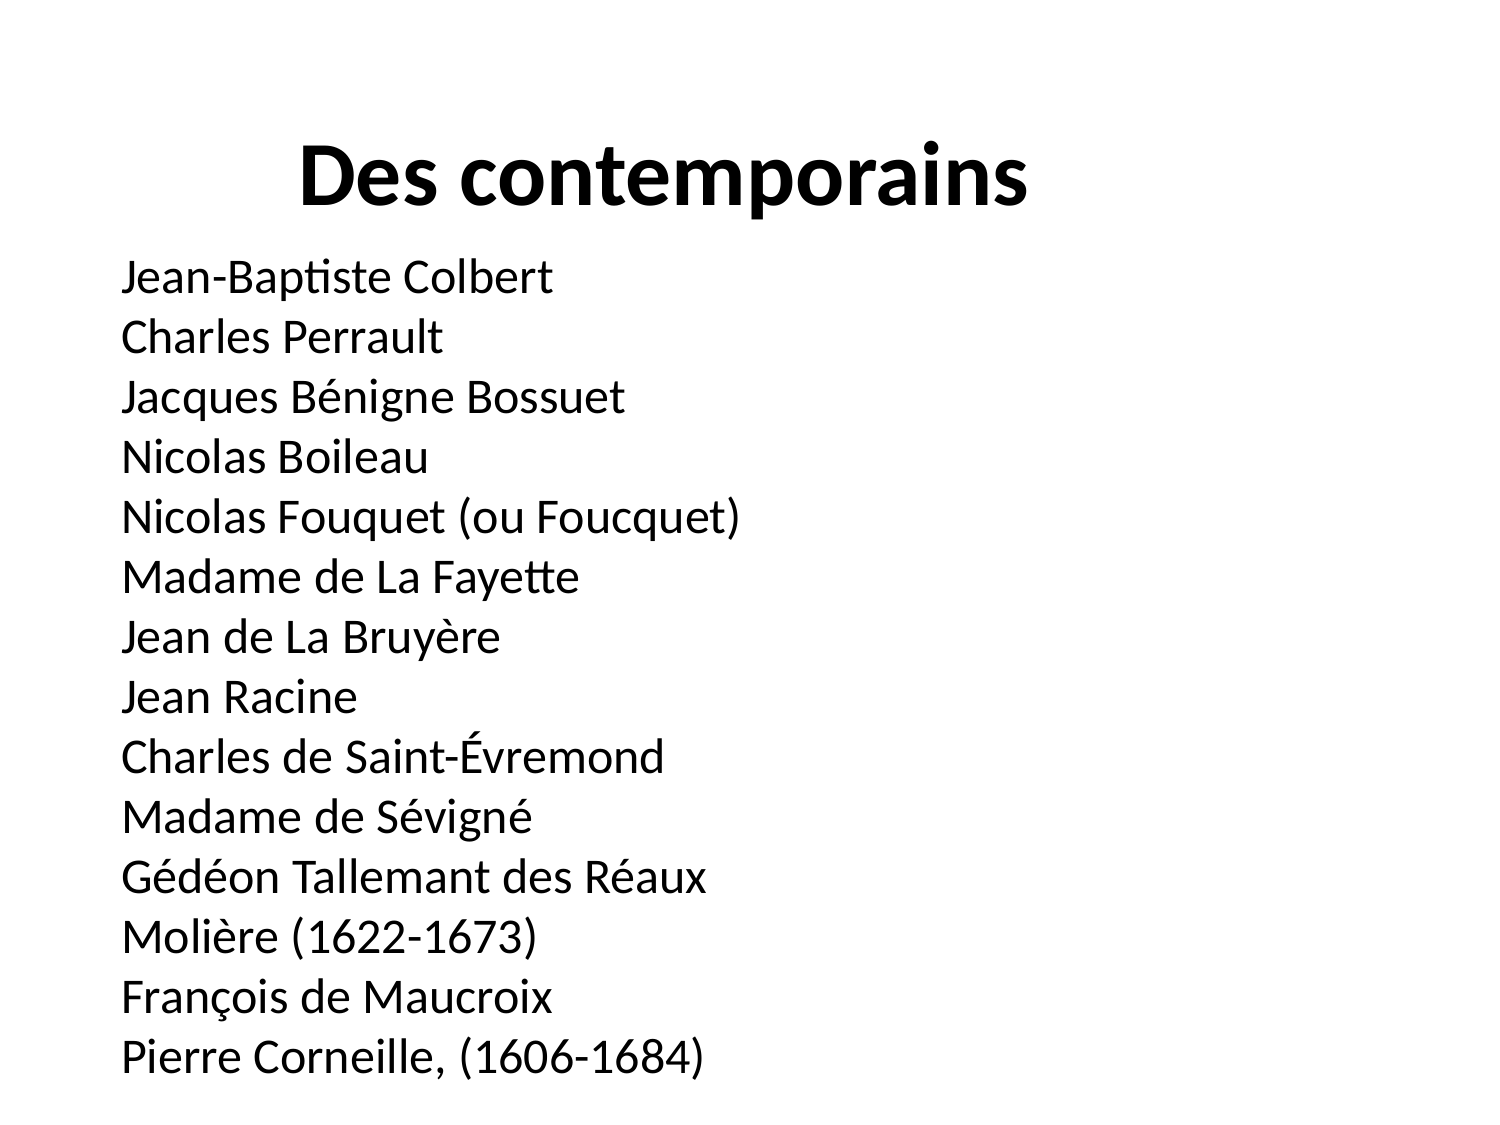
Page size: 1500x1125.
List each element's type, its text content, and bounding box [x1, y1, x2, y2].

text_box Des contemporains [283, 106, 1170, 232]
text_box Jean-Baptiste Colbert Charles Perrault Jacques Bénigne Bossuet Nicolas Boileau Nicolas Fouquet (ou Foucquet) Madame de La Fayette Jean de La Bruyère Jean Racine Charles de Saint-Évremond Madame de Sévigné Gédéon Tallemant des Réaux Molière (1622-1673) François de Maucroix Pierre Corneille, (1606-1684) [106, 236, 1323, 1125]
